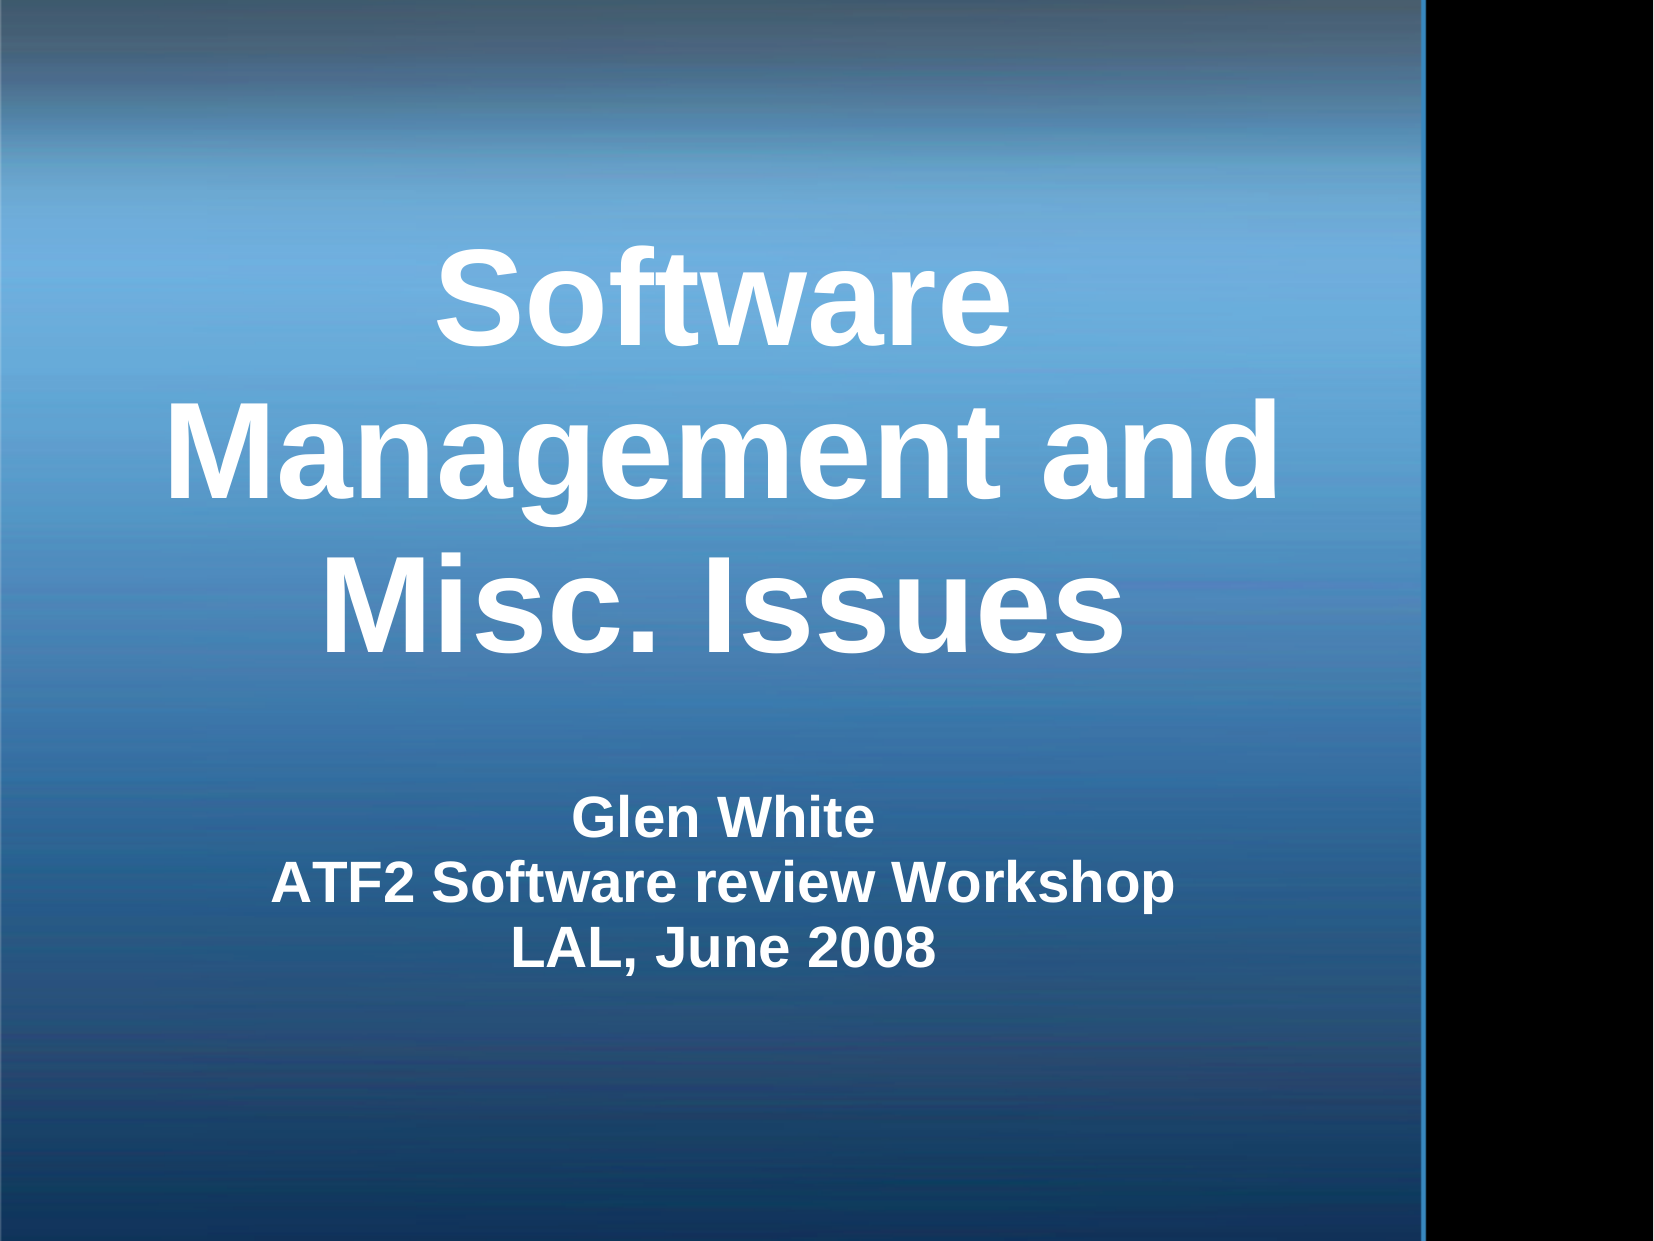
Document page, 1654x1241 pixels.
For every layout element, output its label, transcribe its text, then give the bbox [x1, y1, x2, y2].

picture [0, 0, 1654, 1241]
title Software Management and Misc. Issues [0, 185, 1448, 717]
title Glen White ATF2 Software review Workshop LAL, June 2008 [0, 769, 1448, 996]
